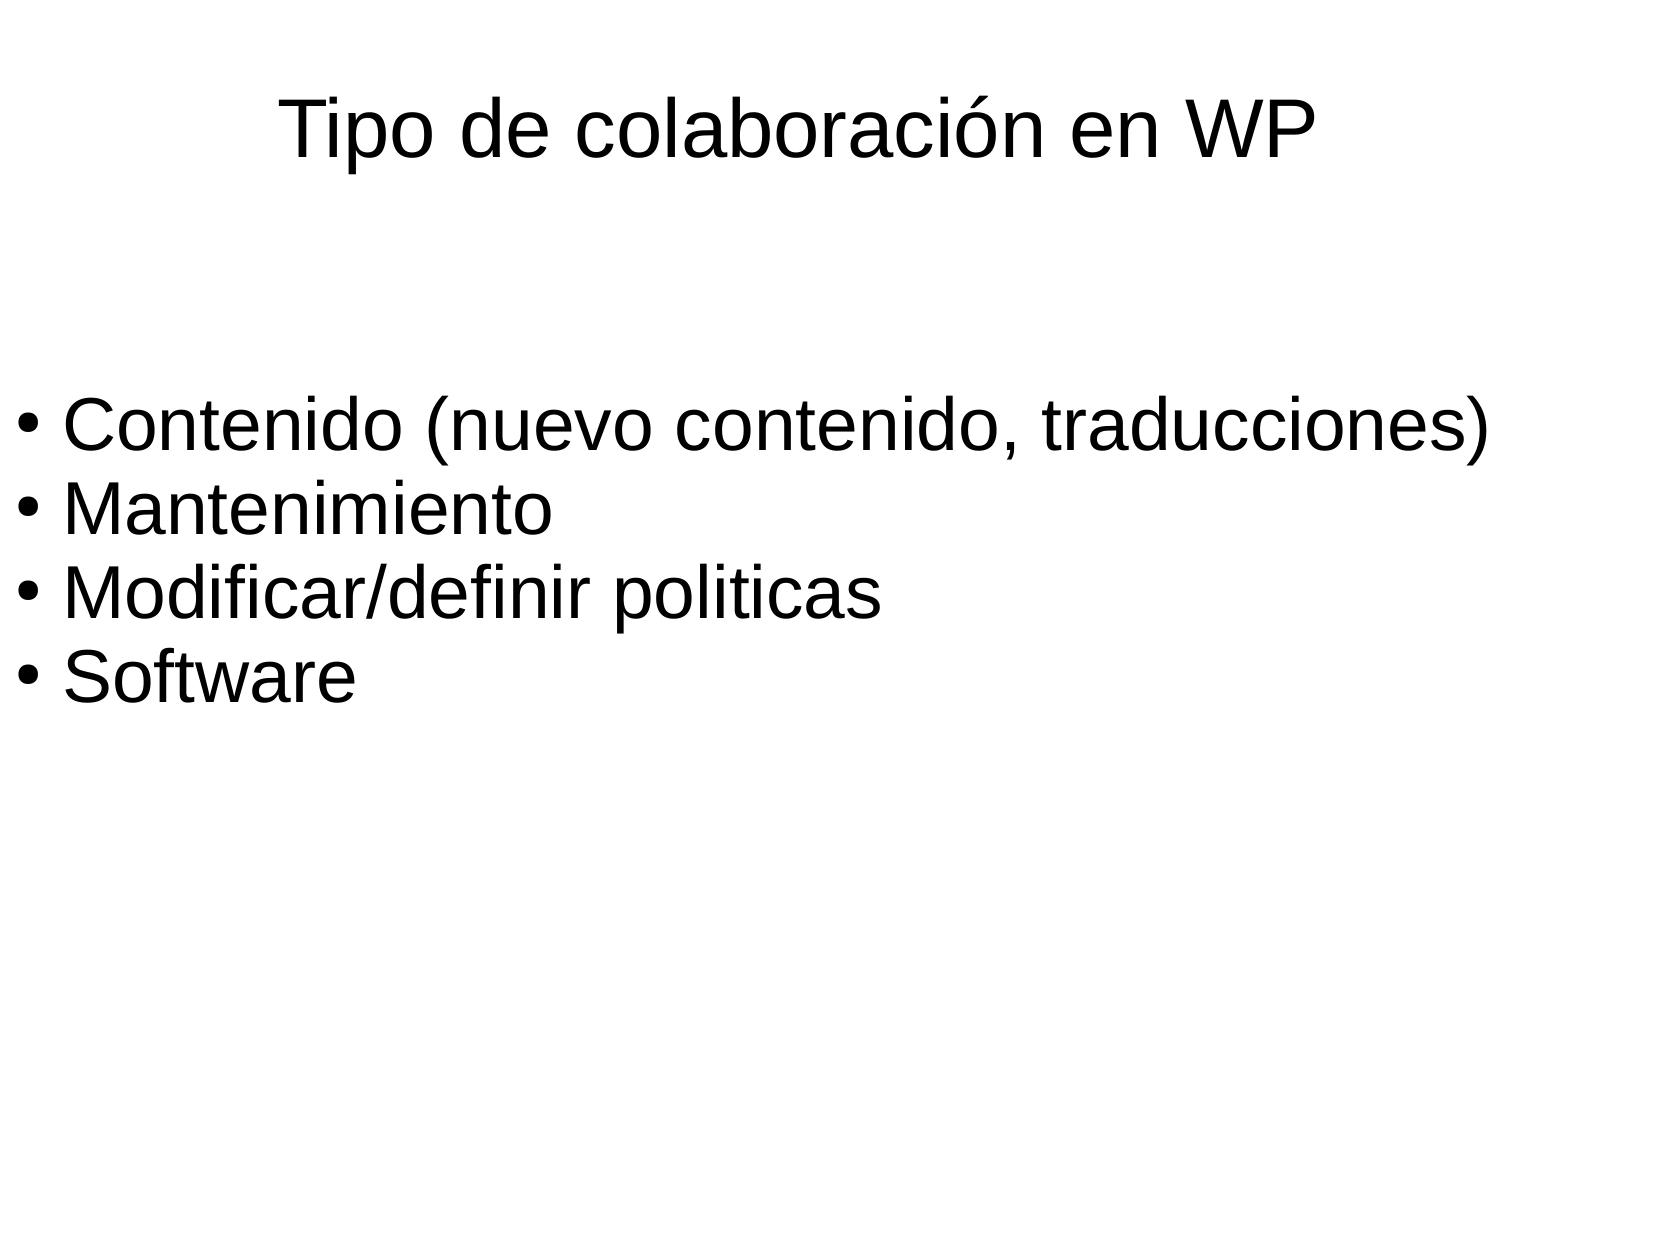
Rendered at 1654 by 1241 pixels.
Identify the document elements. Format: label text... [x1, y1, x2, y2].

text_box Tipo de colaboración en WP [262, 75, 1463, 183]
text_box Contenido (nuevo contenido, traducciones) Mantenimiento Modificar/definir politicas Software [0, 375, 1613, 810]
